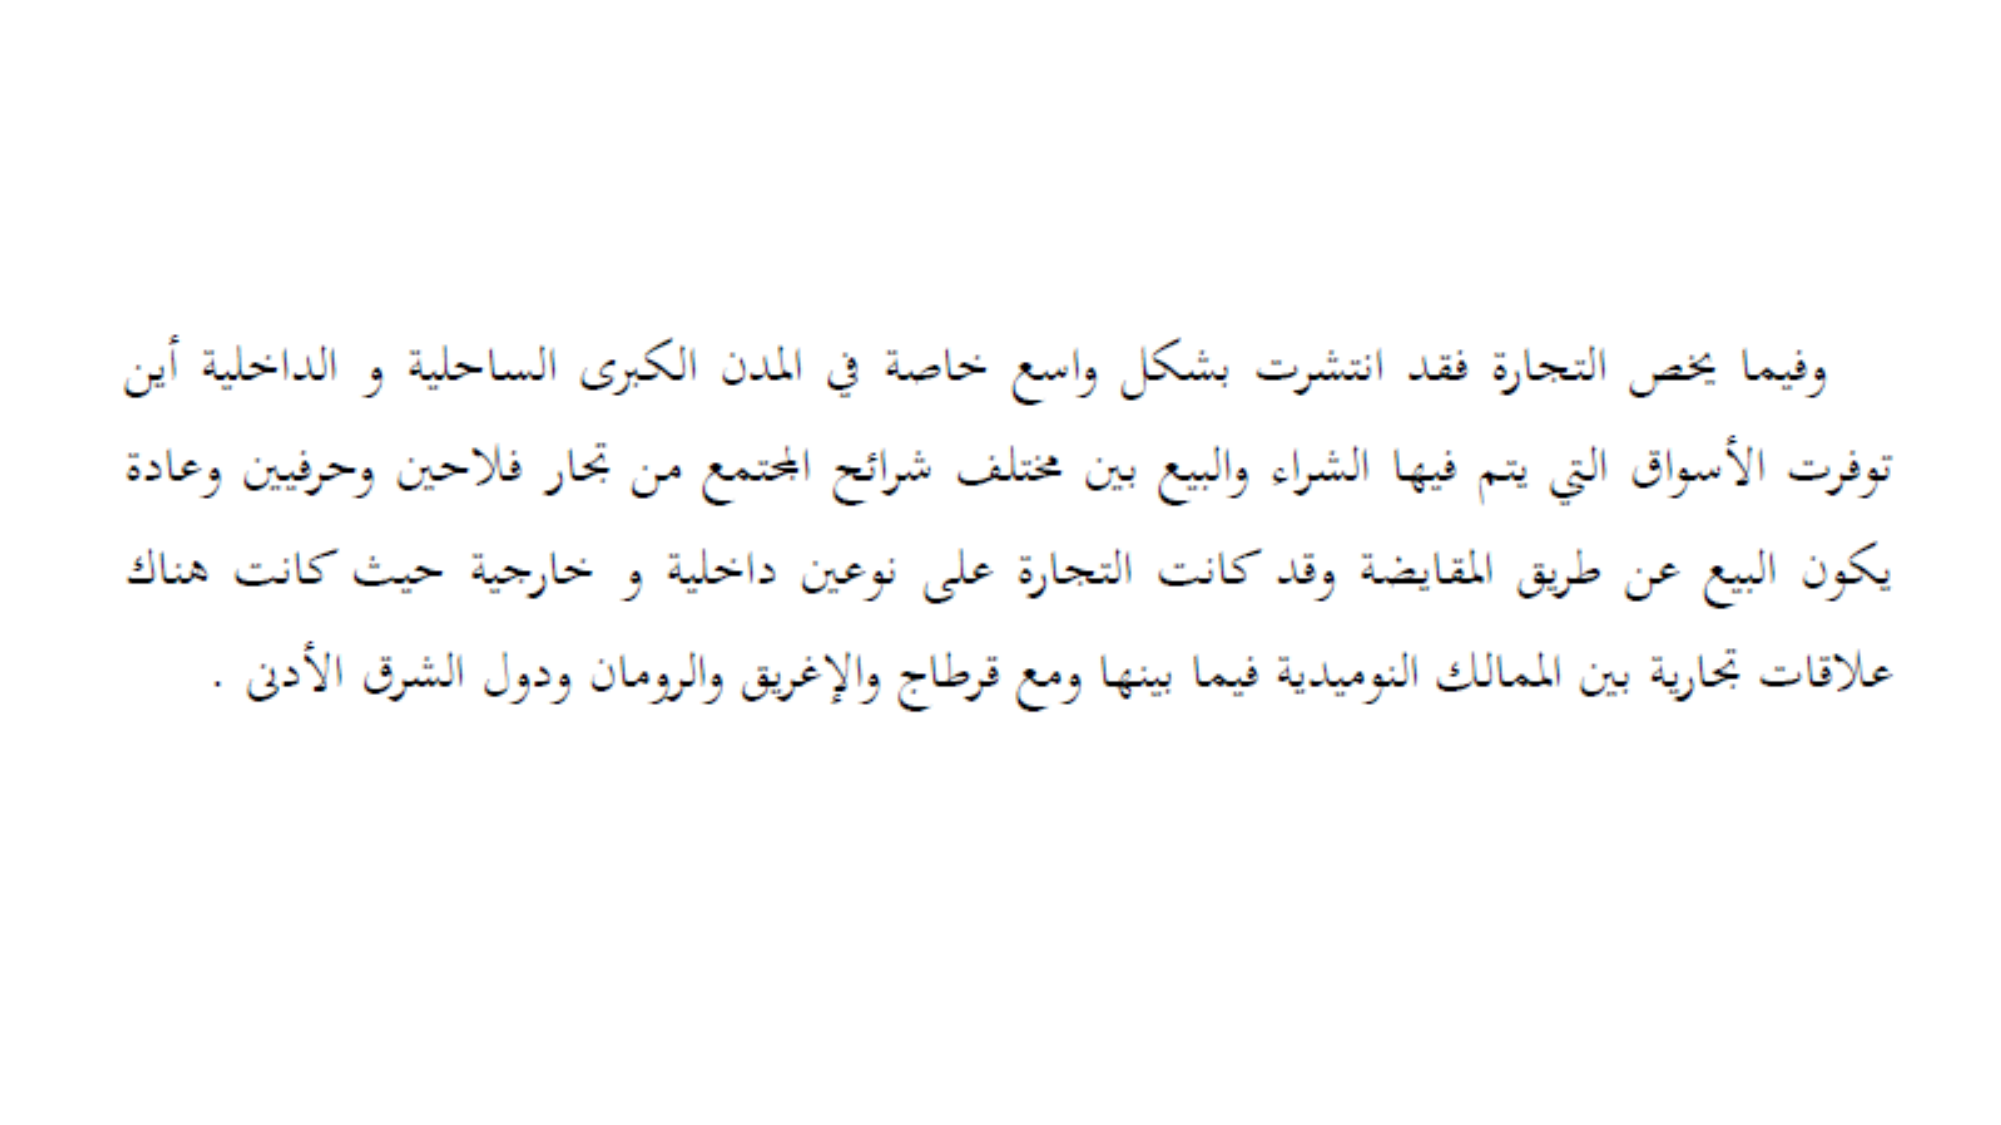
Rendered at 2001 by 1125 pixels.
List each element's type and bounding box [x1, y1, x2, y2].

picture [87, 313, 1913, 743]
